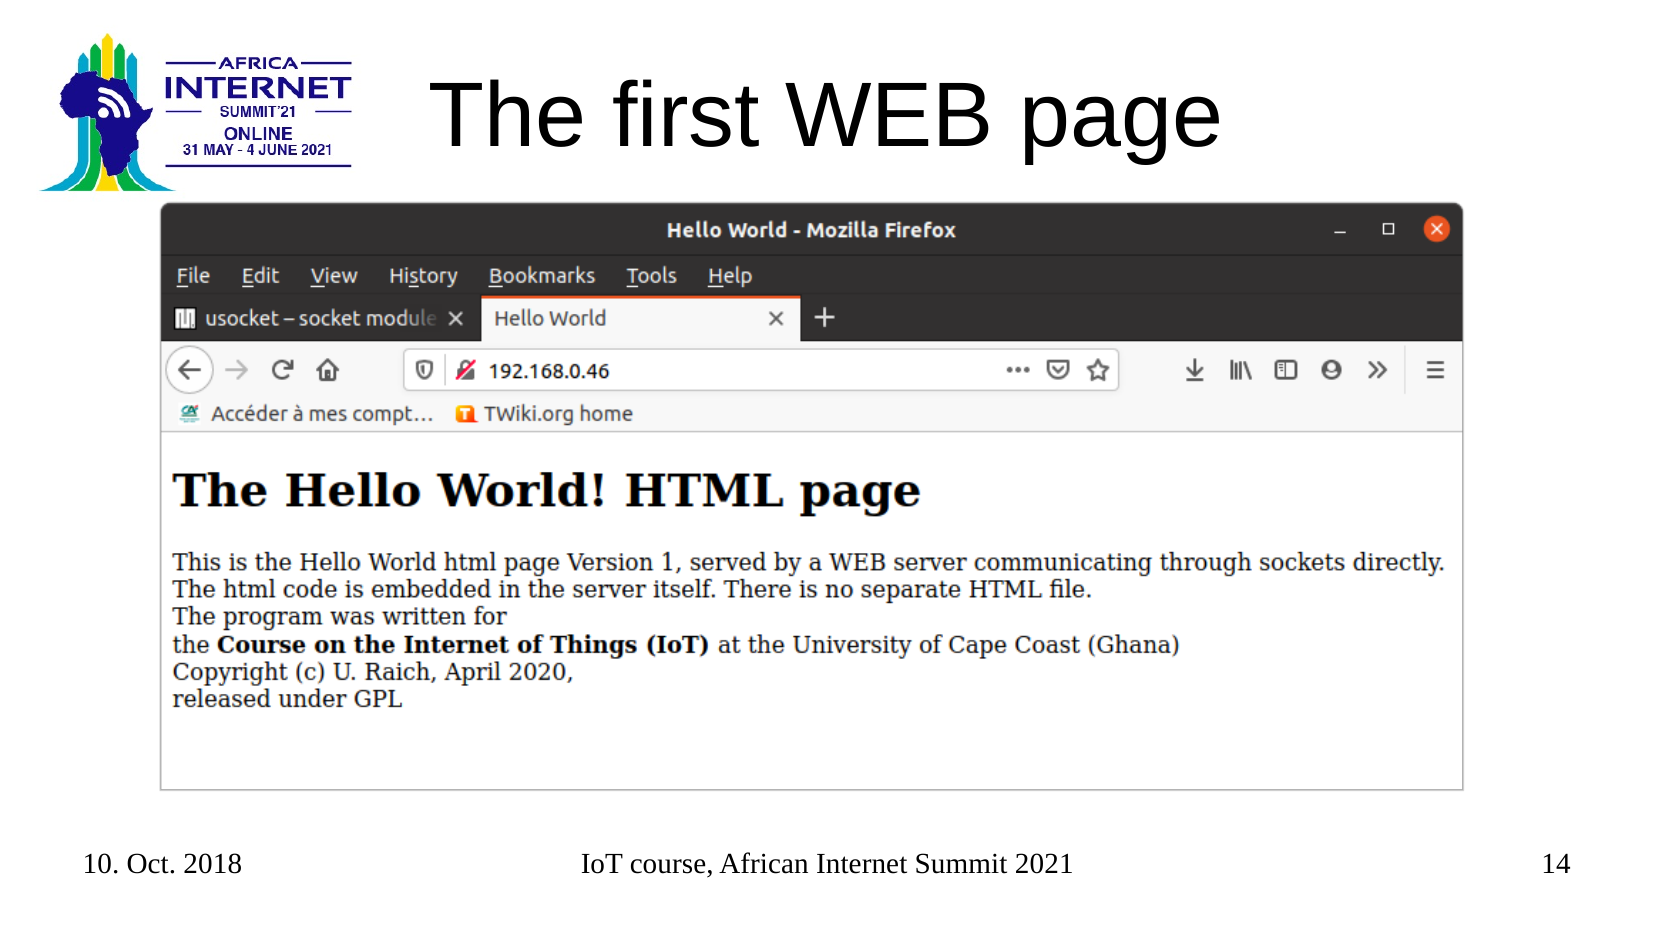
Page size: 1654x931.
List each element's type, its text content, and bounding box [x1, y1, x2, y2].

title The first WEB page [82, 37, 1571, 193]
picture [9, 11, 1477, 805]
